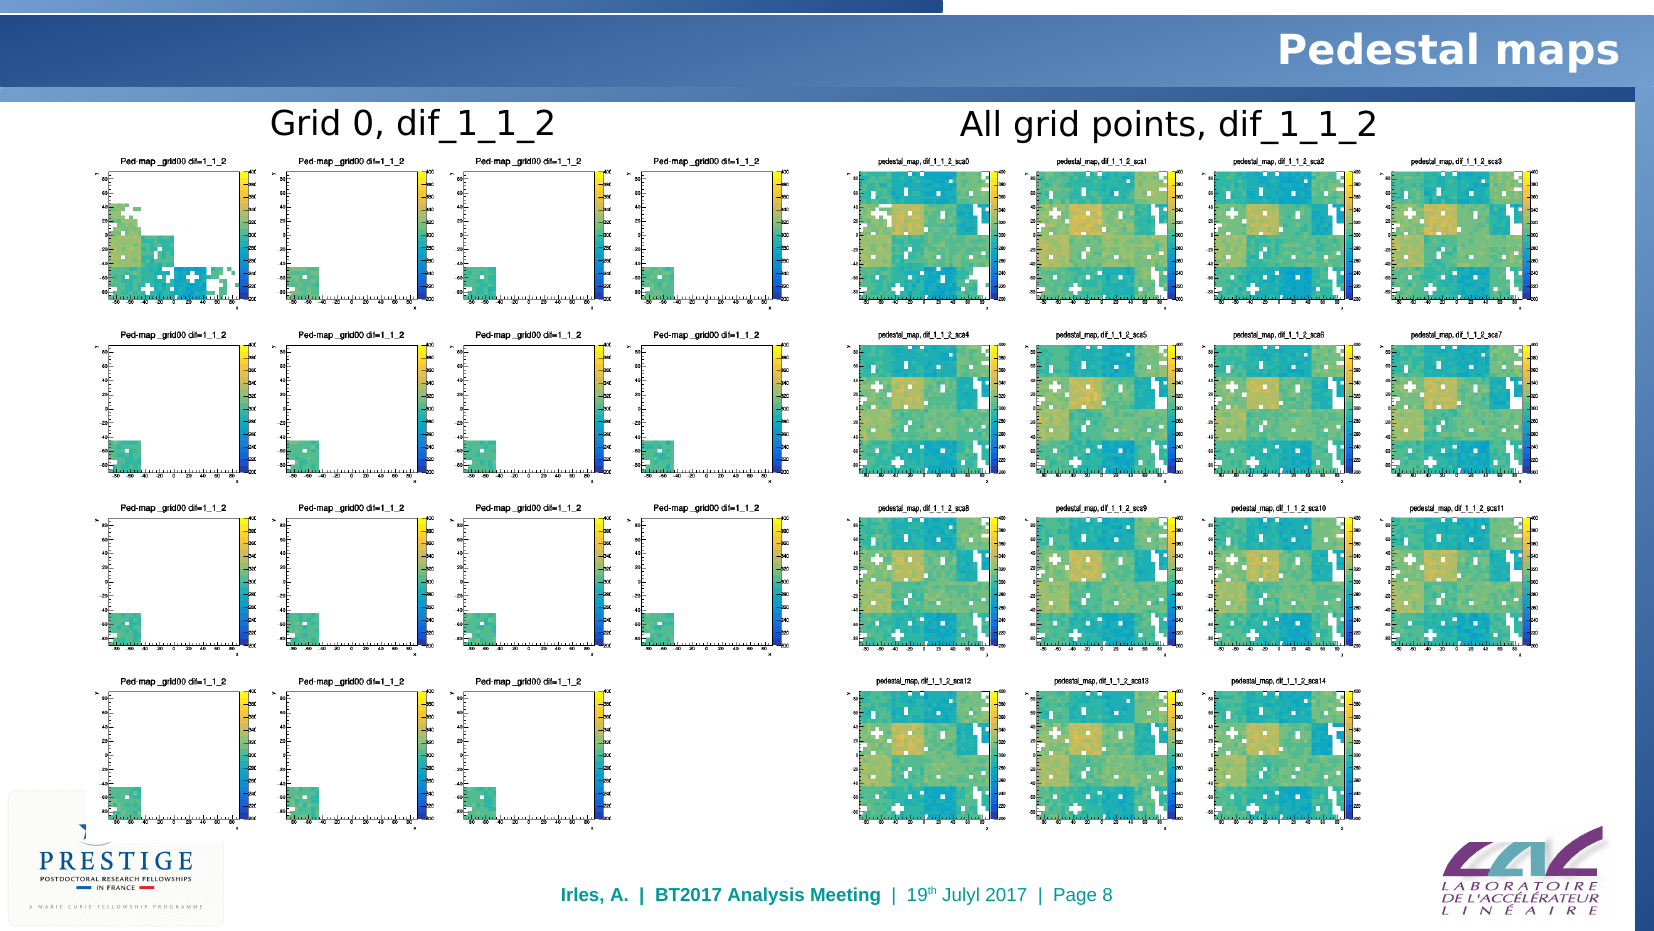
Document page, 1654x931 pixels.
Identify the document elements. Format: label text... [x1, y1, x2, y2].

text_box Grid 0, dif_1_1_2 [269, 103, 631, 151]
picture [5, 149, 796, 928]
text_box All grid points, dif_1_1_2 [959, 105, 1441, 152]
picture [836, 149, 1615, 917]
title Pedestal maps [30, 13, 1636, 86]
